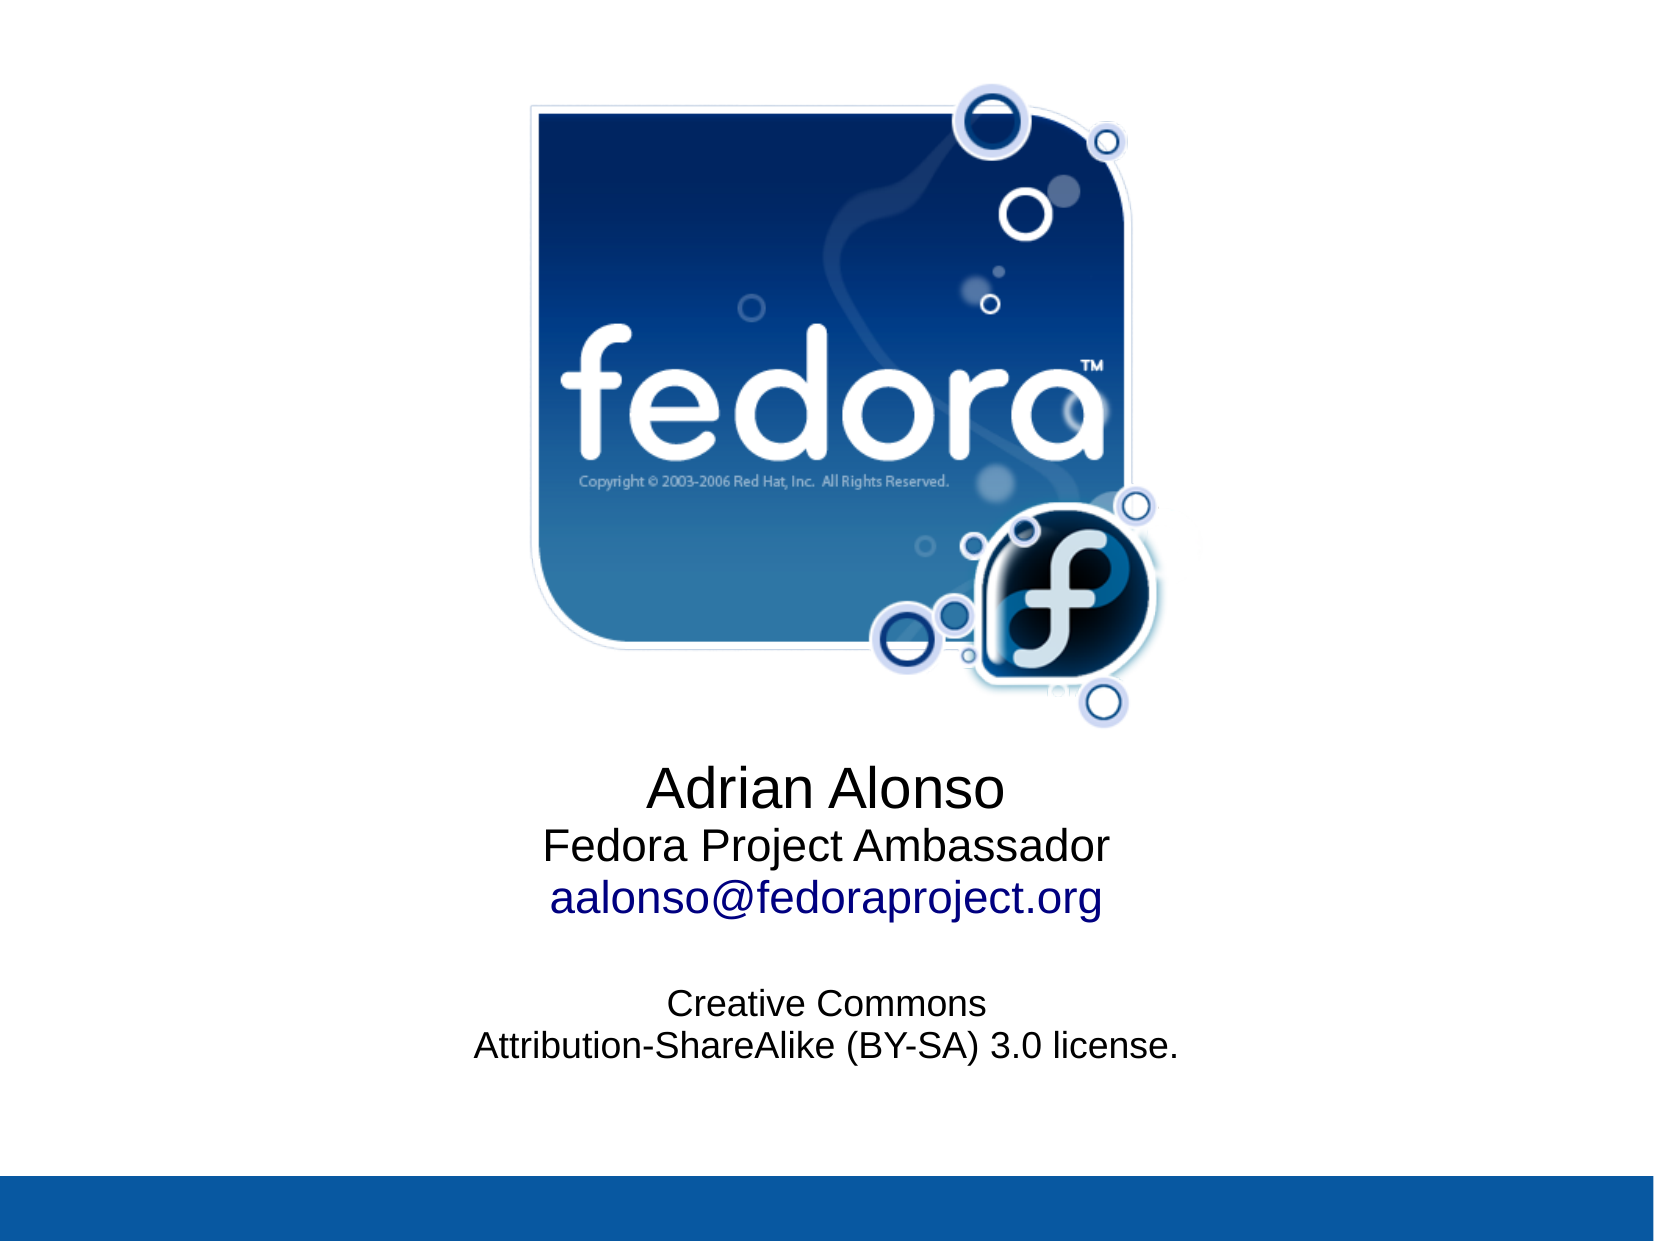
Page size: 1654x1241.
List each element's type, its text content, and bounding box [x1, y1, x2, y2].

picture [439, 78, 1226, 736]
text_box Creative Commons Attribution-ShareAlike (BY-SA) 3.0 license. [226, 975, 1427, 1074]
picture [0, 1176, 1654, 1241]
title Adrian Alonso Fedora Project Ambassador aalonso@fedoraproject.org [82, 49, 1571, 1109]
